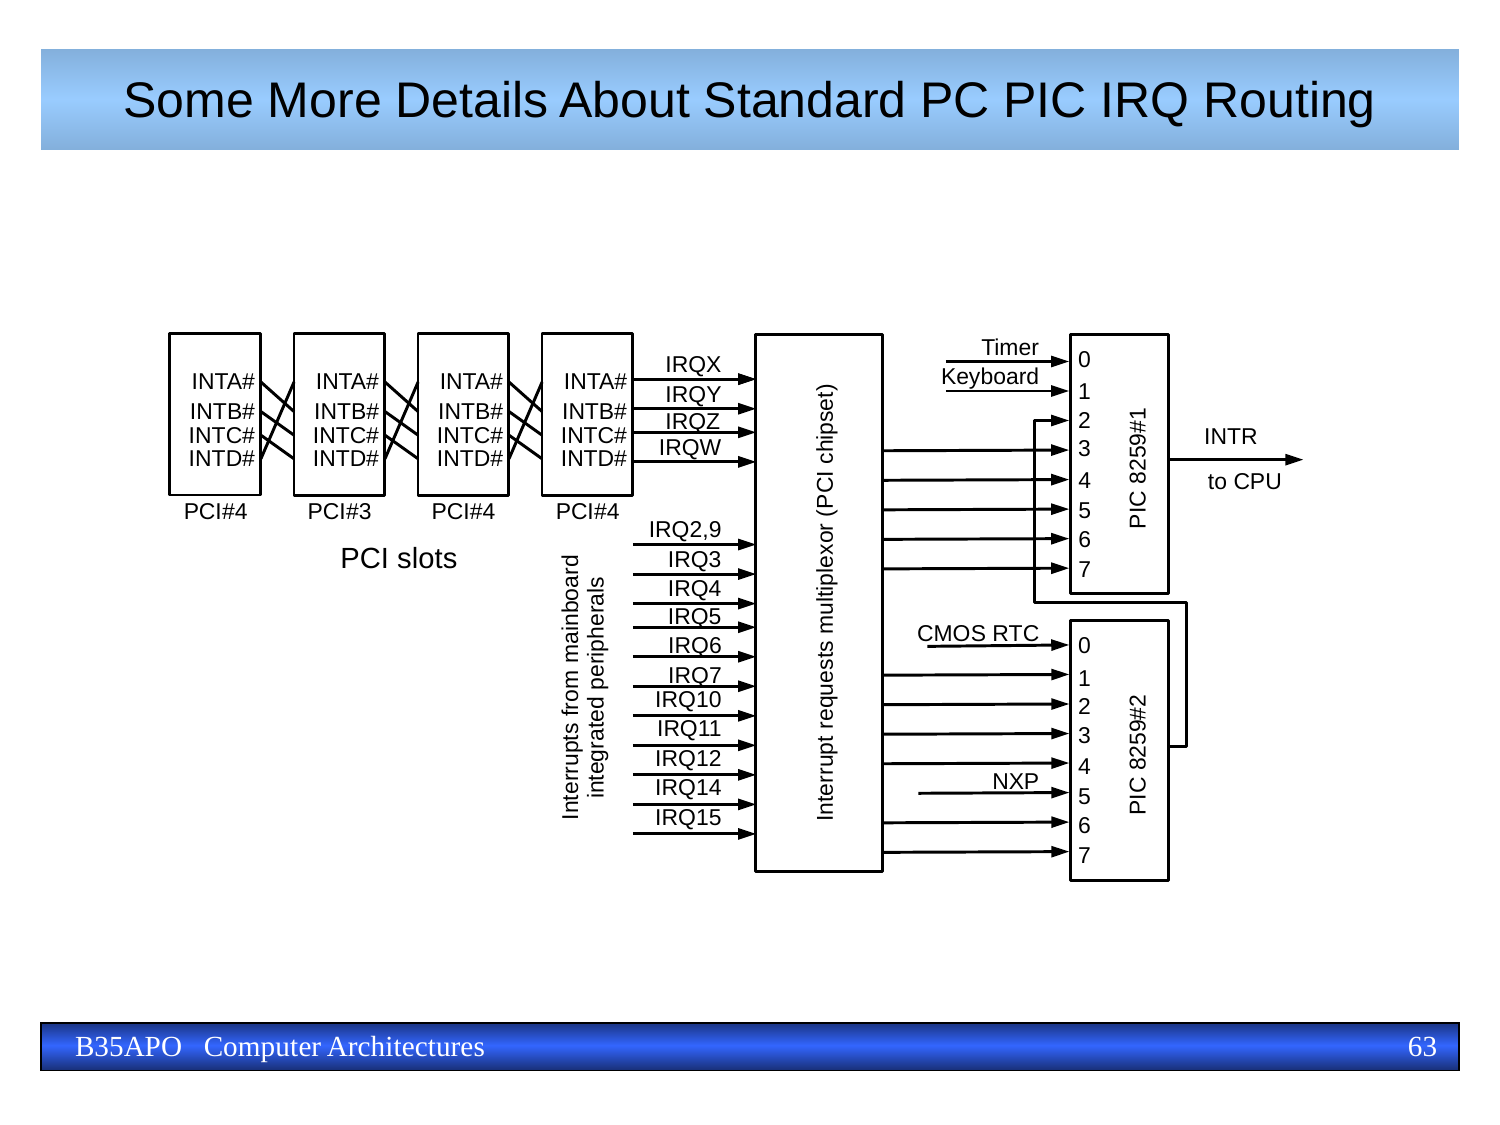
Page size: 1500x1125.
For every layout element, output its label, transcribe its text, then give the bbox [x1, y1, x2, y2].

text_box PCI#3 [294, 499, 386, 525]
text_box 1 [1072, 665, 1107, 692]
text_box INTB# [418, 398, 509, 422]
text_box Interrupt requests multiplexor (PCI chipset) [784, 361, 866, 845]
text_box 4 [1072, 467, 1107, 494]
text_box INTD# [294, 446, 385, 472]
text_box 6 [1072, 526, 1107, 553]
text_box 7 [1072, 556, 1107, 582]
text_box IRQ3 [636, 546, 728, 573]
text_box INTR [1185, 423, 1277, 450]
text_box PCI#4 [418, 499, 510, 525]
text_box IRQZ [635, 408, 727, 435]
text_box IRQ11 [636, 715, 728, 742]
text_box IRQW [636, 434, 728, 460]
text_box IRQ15 [636, 804, 728, 831]
text_box PIC 8259#1 [1106, 352, 1169, 586]
text_box IRQ14 [636, 774, 728, 801]
title Some More Details About Standard PC PIC IRQ Routing [41, 49, 1459, 150]
text_box PCI#4 [170, 499, 261, 525]
text_box PCI slots [318, 540, 480, 577]
text_box 1 [1072, 379, 1107, 405]
text_box Interrupts from mainboard integrated peripherals [542, 531, 624, 845]
text_box CMOS RTC [891, 620, 1046, 647]
text_box INTA# [542, 369, 633, 395]
text_box INTD# [418, 446, 509, 472]
text_box INTA# [169, 369, 261, 395]
text_box Timer [954, 334, 1046, 361]
text_box 2 [1072, 407, 1107, 433]
text_box IRQY [636, 381, 728, 407]
text_box IRQ4 [636, 576, 728, 602]
text_box INTC# [418, 422, 509, 446]
text_box INTB# [294, 398, 385, 422]
text_box 5 [1072, 497, 1107, 523]
text_box INTD# [170, 446, 261, 472]
text_box 4 [1072, 754, 1107, 780]
text_box INTC# [294, 422, 385, 446]
text_box IRQ2,9 [636, 517, 728, 543]
text_box Keyboard [918, 364, 1046, 390]
text_box PIC 8259#2 [1106, 638, 1169, 872]
text_box NXP [891, 768, 1046, 795]
text_box IRQX [636, 351, 728, 378]
text_box IRQ5 [636, 603, 728, 630]
text_box IRQ10 [636, 686, 728, 712]
text_box INTC# [170, 422, 261, 446]
text_box IRQ7 [636, 662, 728, 686]
text_box INTA# [418, 369, 509, 395]
text_box INTC# [542, 422, 634, 446]
text_box PCI#4 [542, 499, 634, 525]
text_box 0 [1072, 632, 1107, 659]
text_box 5 [1072, 783, 1107, 810]
text_box INTB# [542, 398, 634, 422]
text_box 6 [1072, 813, 1107, 839]
text_box 3 [1072, 435, 1107, 462]
text_box INTD# [542, 446, 634, 472]
text_box 0 [1072, 346, 1107, 372]
text_box to CPU [1177, 468, 1313, 495]
text_box 3 [1072, 722, 1107, 748]
text_box IRQ6 [636, 633, 728, 659]
text_box IRQ12 [636, 745, 728, 771]
text_box 2 [1072, 693, 1107, 720]
text_box 7 [1072, 842, 1107, 869]
text_box INTA# [294, 369, 385, 395]
text_box INTB# [170, 398, 261, 422]
